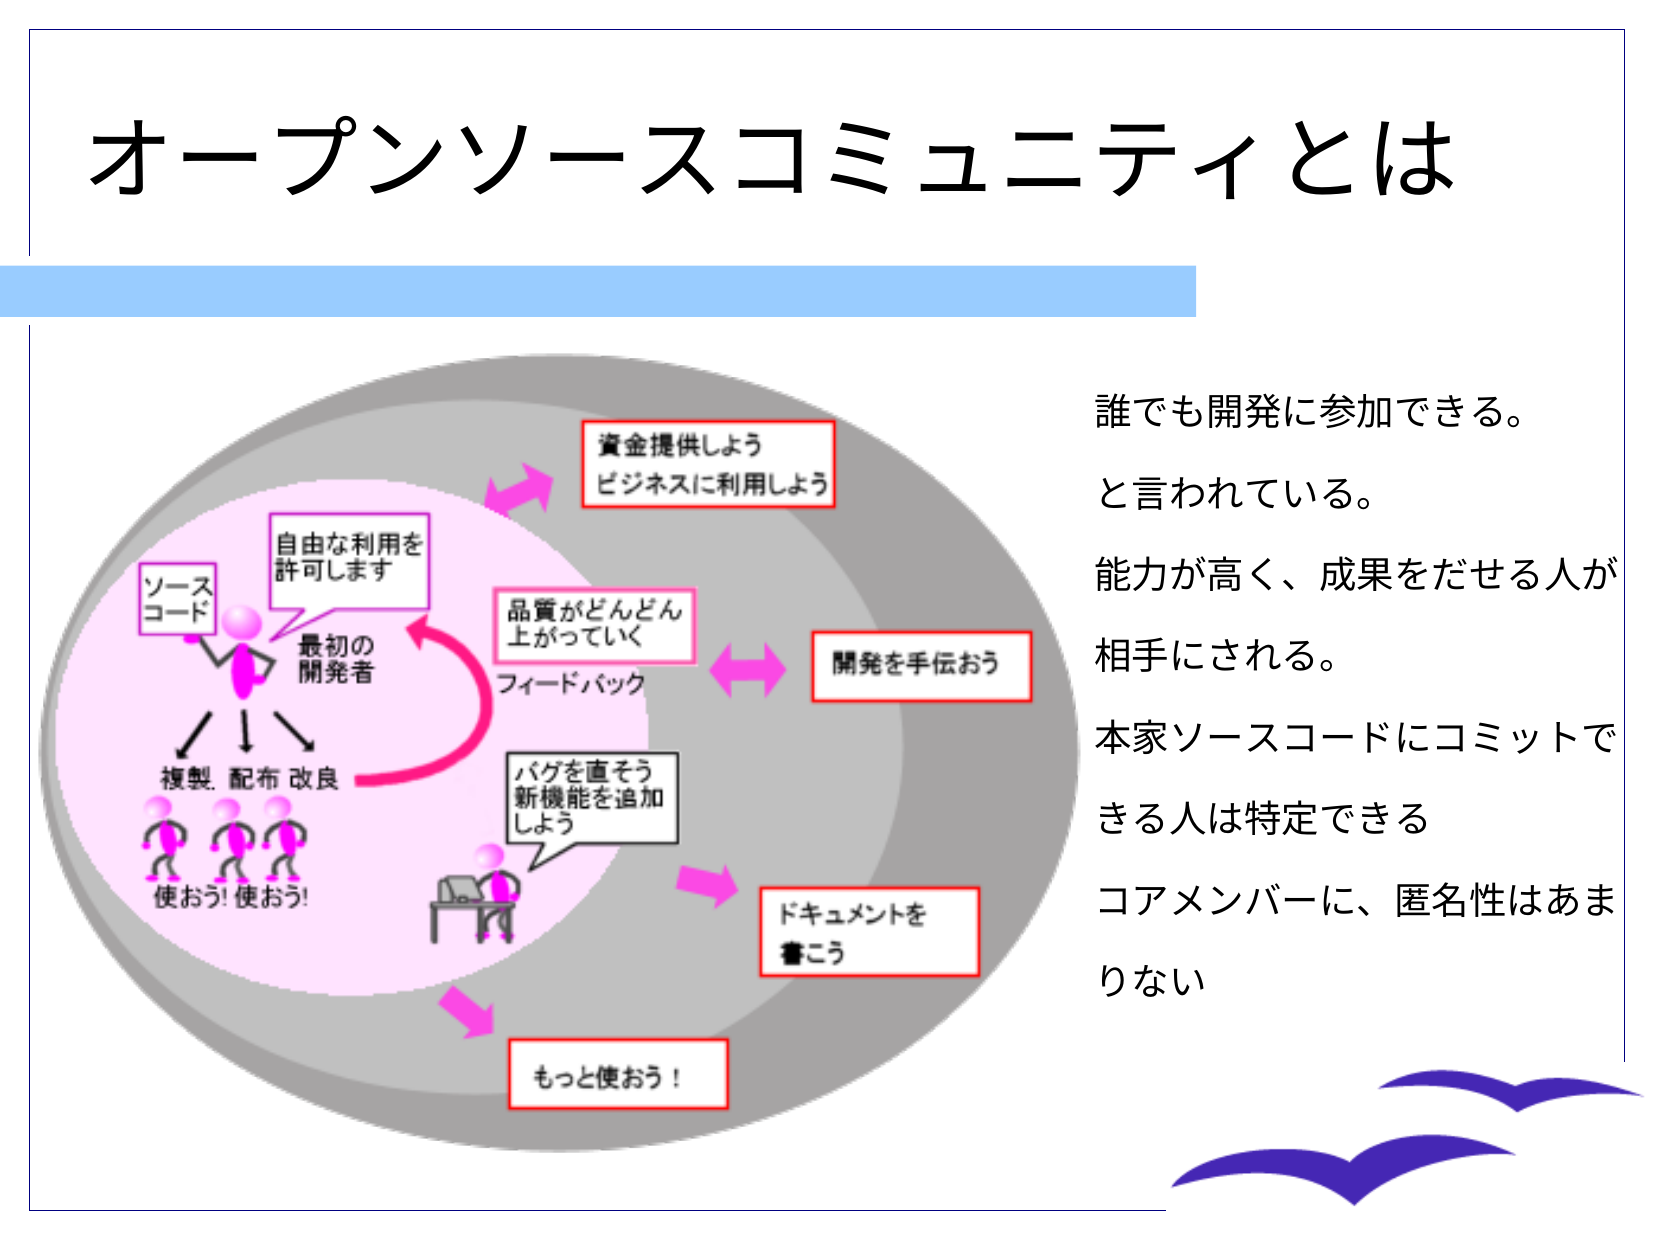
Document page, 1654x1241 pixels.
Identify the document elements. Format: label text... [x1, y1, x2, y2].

picture [16, 331, 1154, 1186]
text_box 誰でも開発に参加できる。 と言われている。 能力が高く、成果をだせる人が 相手にされる。 本家ソースコードにコミットできる人は特定できる コアメンバーに、匿名性はあまりない [1079, 375, 1637, 821]
picture [1145, 826, 1153, 831]
picture [1146, 988, 1154, 994]
title オープンソースコミュニティとは [82, 49, 1571, 257]
picture [1166, 1062, 1654, 1211]
